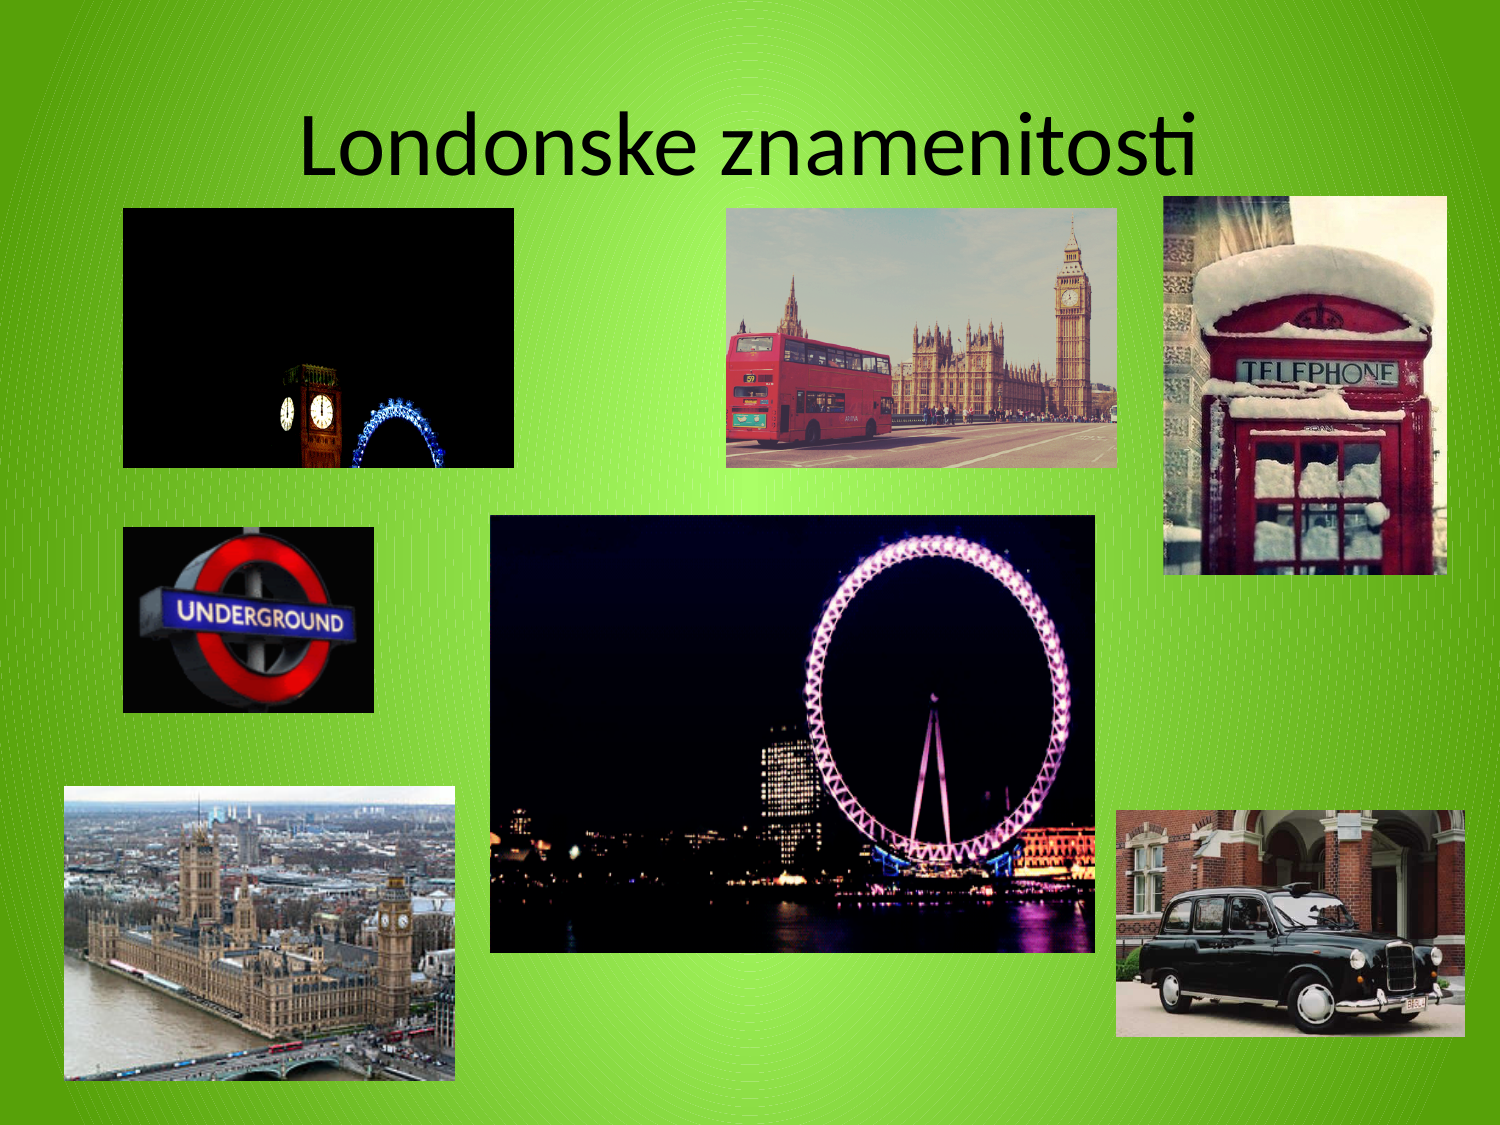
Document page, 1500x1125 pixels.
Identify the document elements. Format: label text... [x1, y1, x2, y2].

picture [726, 208, 1117, 468]
picture [64, 786, 455, 1081]
picture [123, 527, 374, 713]
picture [1116, 810, 1465, 1037]
picture [490, 515, 1095, 953]
title Londonske znamenitosti [75, 45, 1425, 233]
picture [123, 208, 514, 468]
picture [1163, 196, 1447, 575]
